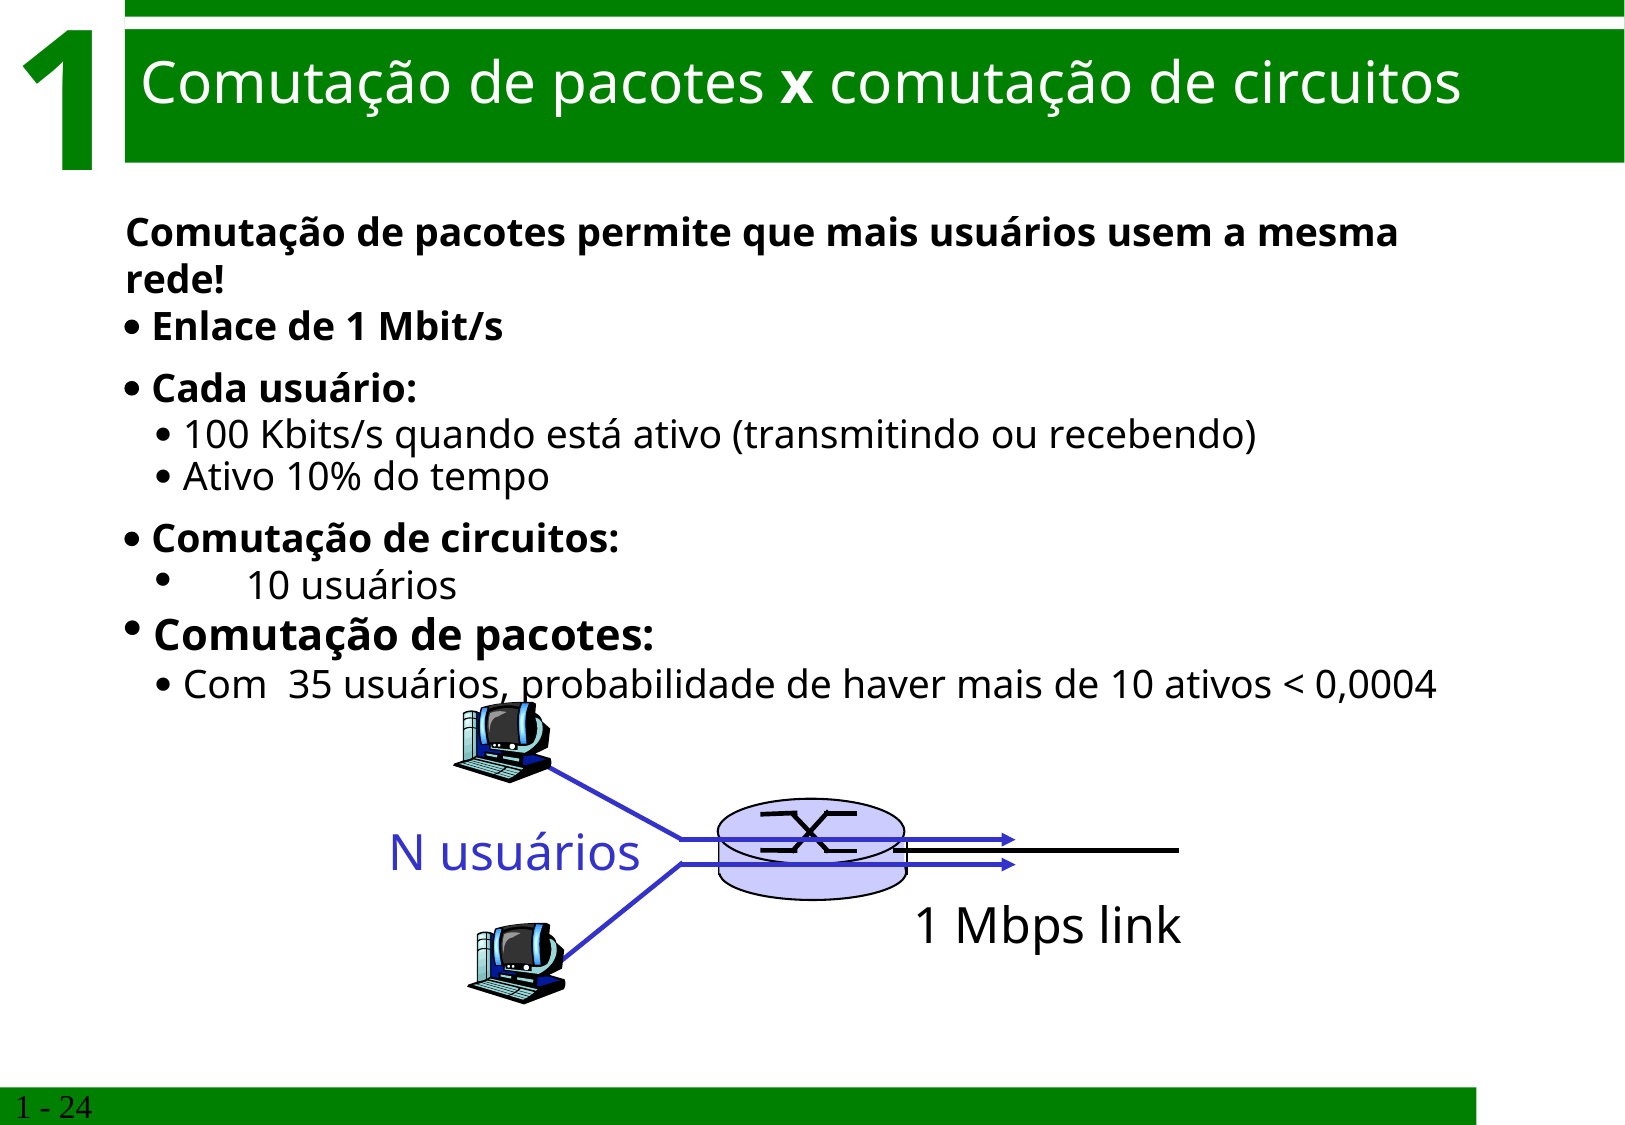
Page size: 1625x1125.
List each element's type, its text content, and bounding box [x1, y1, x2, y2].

text_box N usuários [374, 812, 657, 889]
text_box [719, 842, 905, 862]
text_box [717, 798, 905, 837]
chart [453, 701, 553, 784]
text_box Comutação de pacotes x comutação de circuitos [125, 37, 1625, 138]
chart [467, 922, 567, 1005]
text_box [719, 867, 906, 901]
text_box 1 Mbps link [898, 886, 1198, 962]
list Comutação de pacotes permite que mais usuários usem a mesma rede!  Enlace de 1 Mbit/s  Cada usuário:  100 Kbits/s quando está ativo (transmitindo ou recebendo)  Ativo 10% do tempo  Comutação de circuitos: 10 usuários Comutação de pacotes:  Com 35 usuários, probabilidade de haver mais de 10 ativos < 0,0004 [110, 200, 1468, 721]
